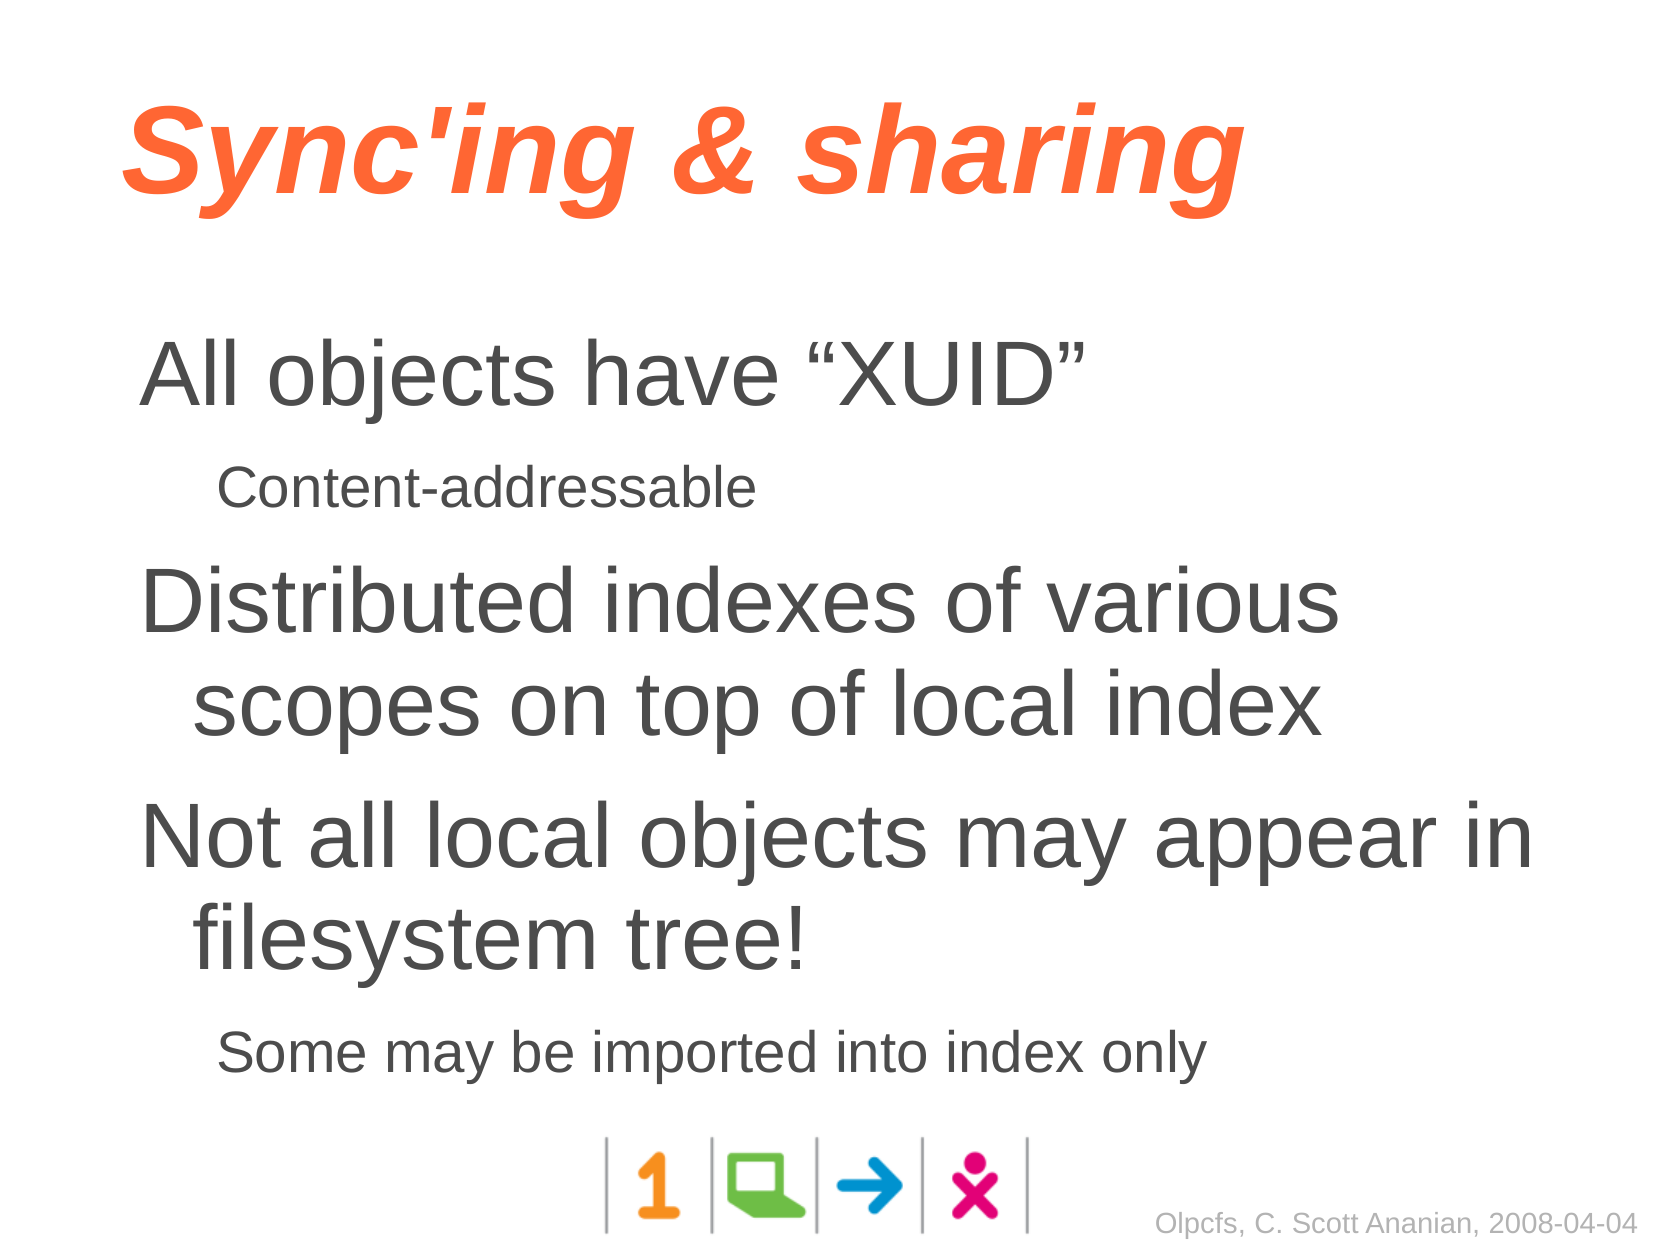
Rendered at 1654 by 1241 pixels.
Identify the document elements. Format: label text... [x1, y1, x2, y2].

list All objects have “XUID” Content-addressable Distributed indexes of various scopes on top of local index Not all local objects may appear in filesystem tree! Some may be imported into index only [121, 321, 1561, 1157]
title Sync'ing & sharing [121, 46, 1534, 254]
picture [600, 1157, 1036, 1241]
